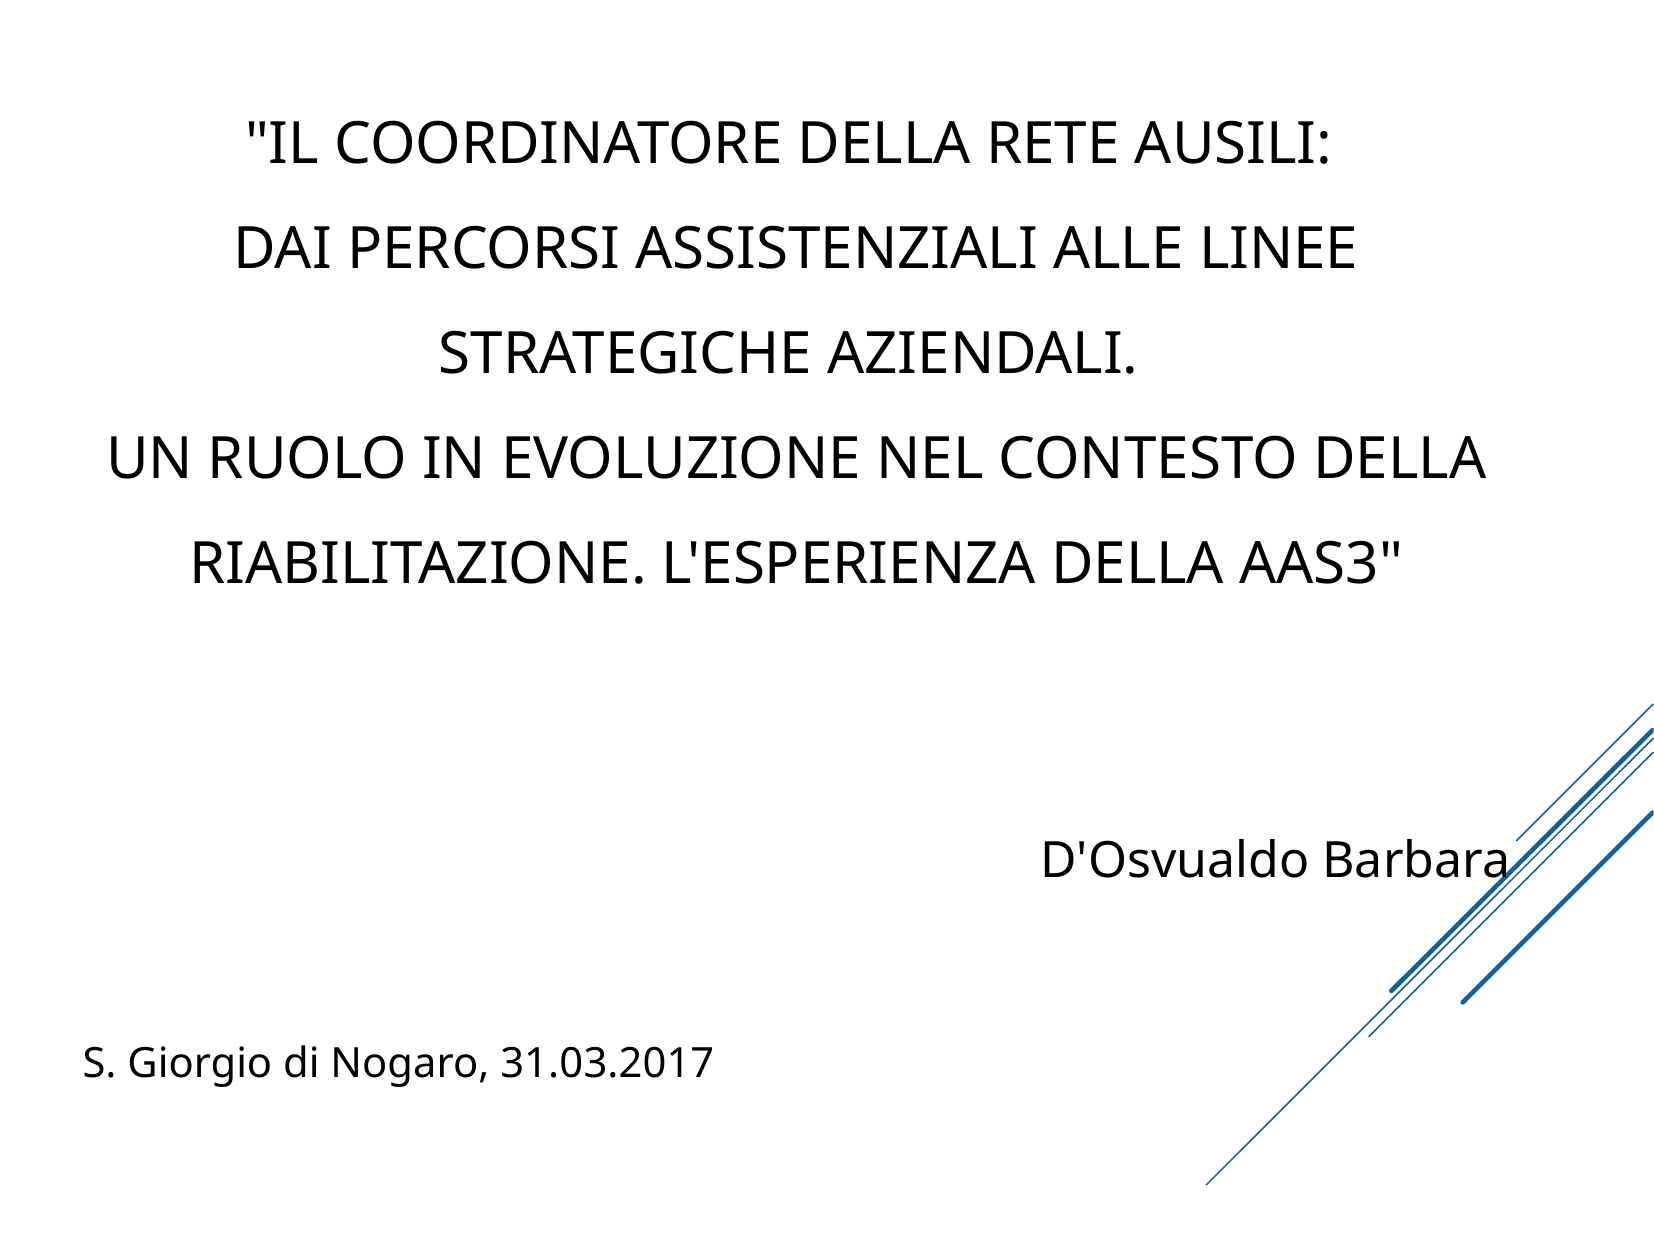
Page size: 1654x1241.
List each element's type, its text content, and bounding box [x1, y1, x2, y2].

text_box "IL COORDINATORE DELLA RETE AUSILI: DAI PERCORSI ASSISTENZIALI ALLE LINEE STRATEGICHE AZIENDALI. UN RUOLO IN EVOLUZIONE NEL CONTESTO DELLA RIABILITAZIONE. L'ESPERIENZA DELLA AAS3" D'Osvualdo Barbara S. Giorgio di Nogaro, 31.03.2017 [82, 56, 1571, 1102]
